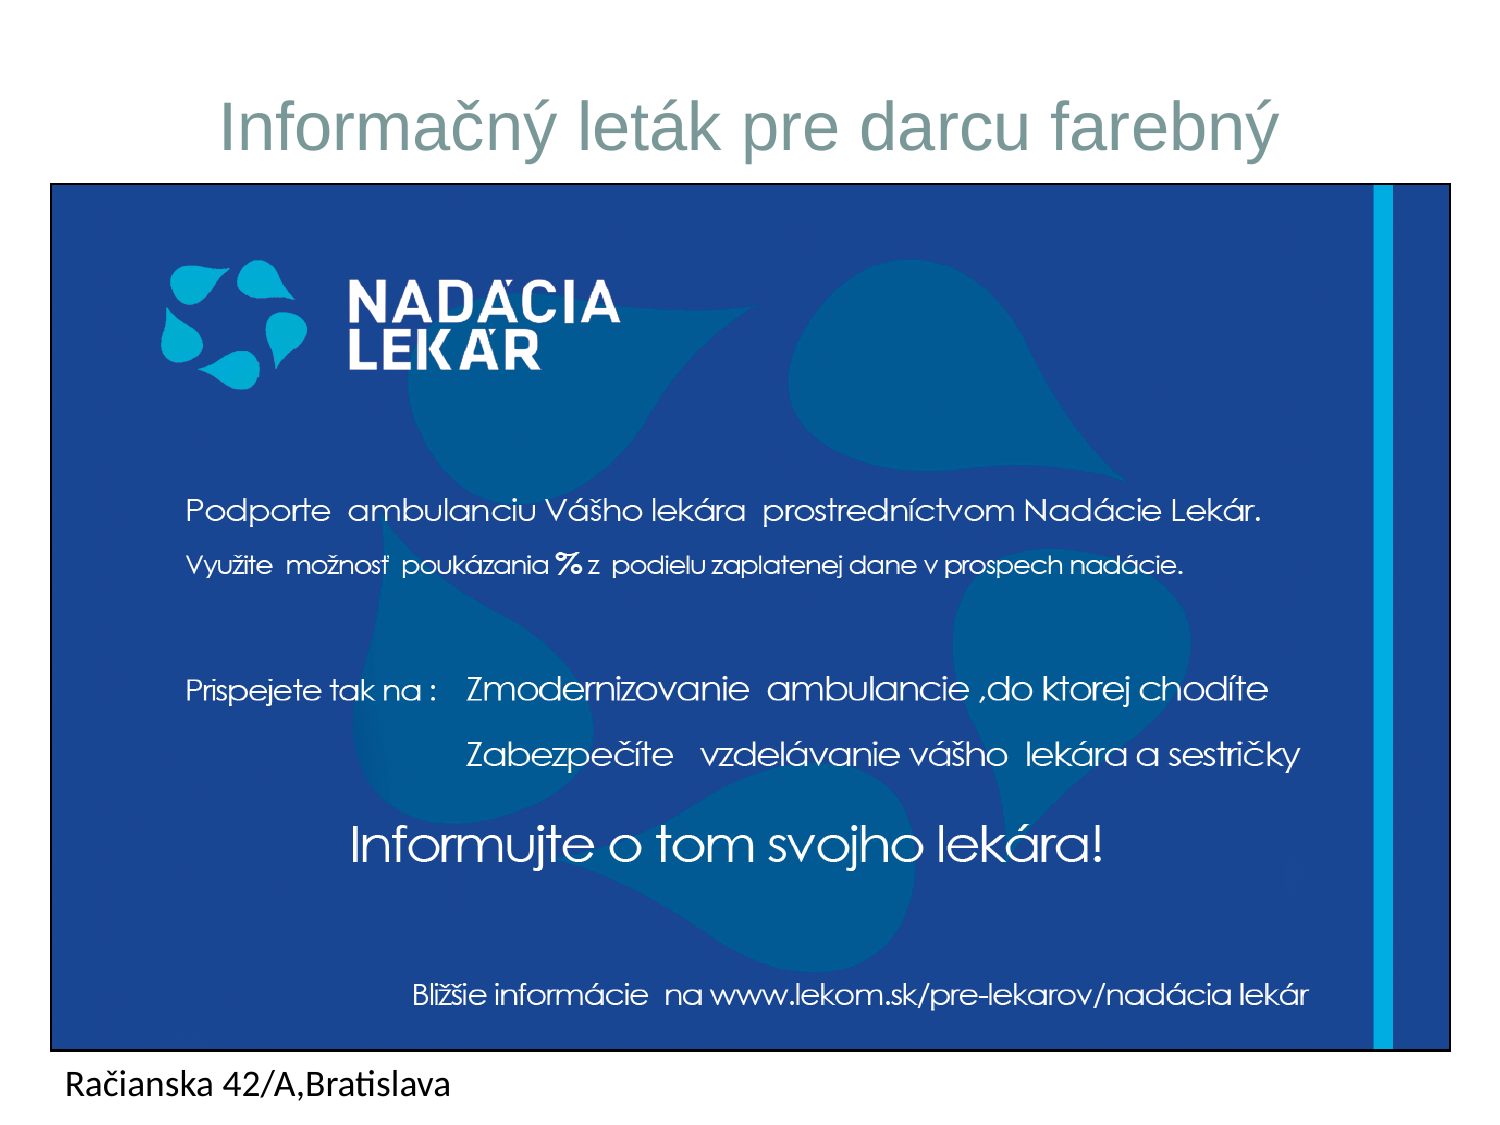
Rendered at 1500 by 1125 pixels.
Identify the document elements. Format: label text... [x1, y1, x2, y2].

title Informačný leták pre darcu farebný [49, 73, 1450, 183]
text_box Račianska 42/A,Bratislava [50, 1052, 638, 1112]
picture [50, 183, 1451, 1052]
